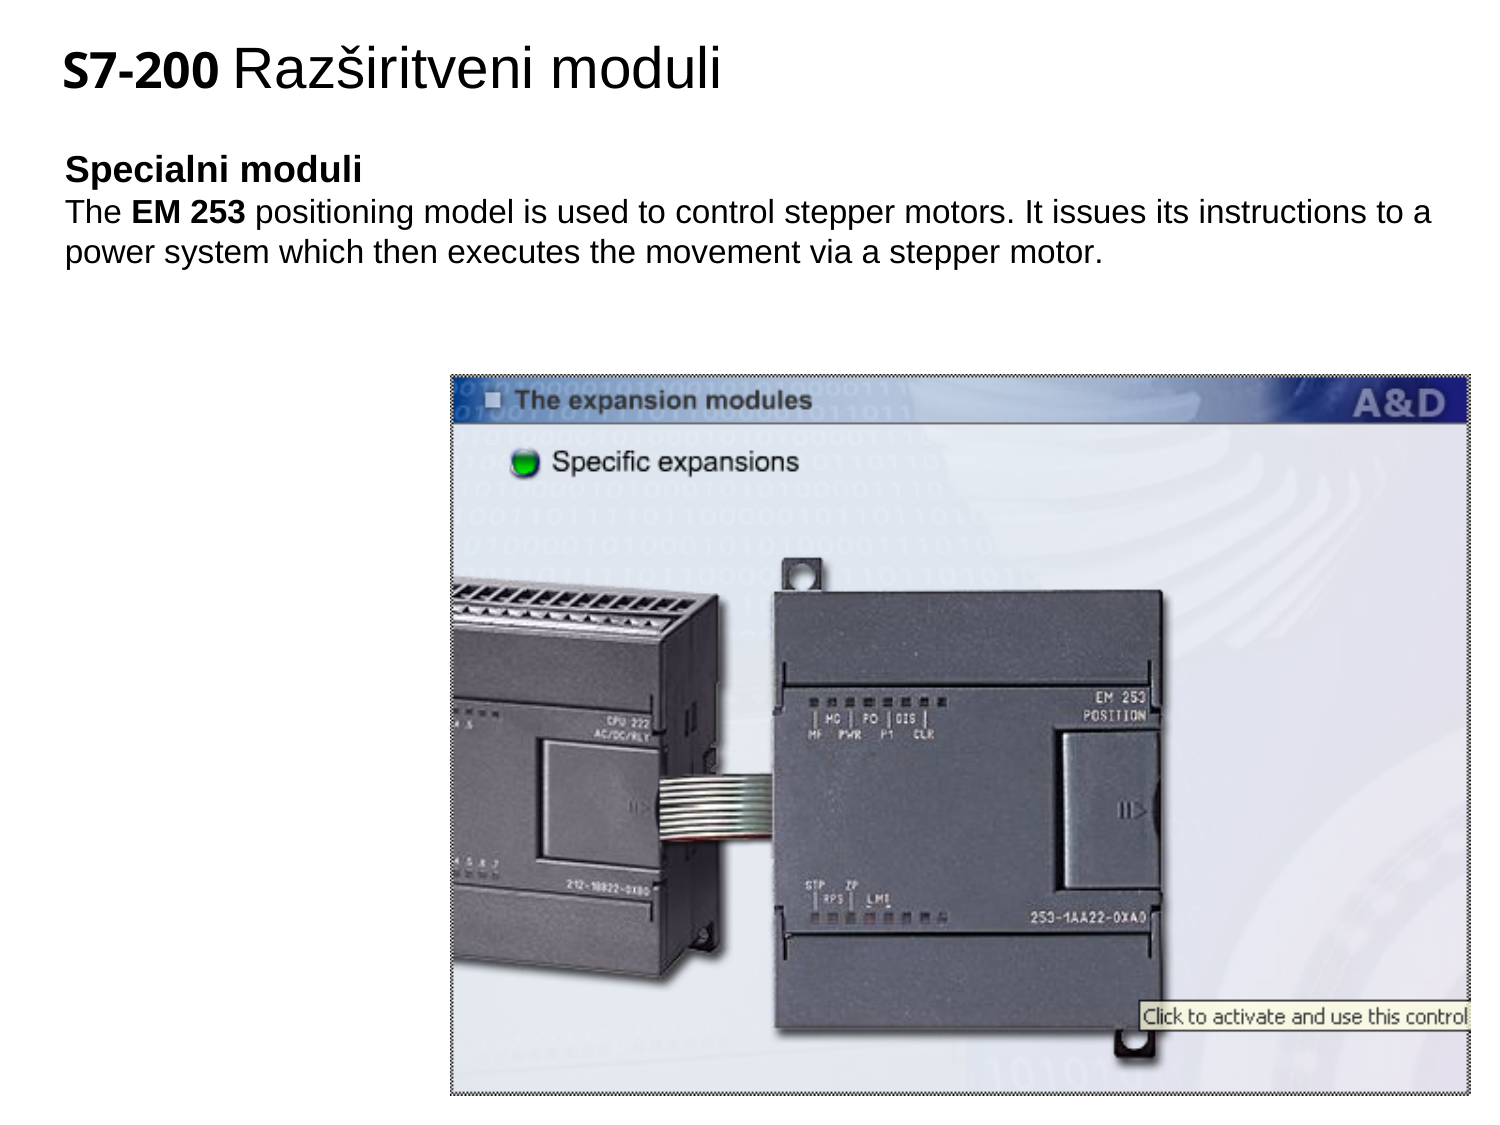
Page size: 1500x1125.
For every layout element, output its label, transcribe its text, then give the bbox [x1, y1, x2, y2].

text_box Specialni moduli The EM 253 positioning model is used to control stepper motors. It issues its instructions to a power system which then executes the movement via a stepper motor. [50, 137, 1463, 278]
picture [450, 374, 1471, 1096]
text_box S7-200 Razširitveni moduli [47, 22, 739, 108]
